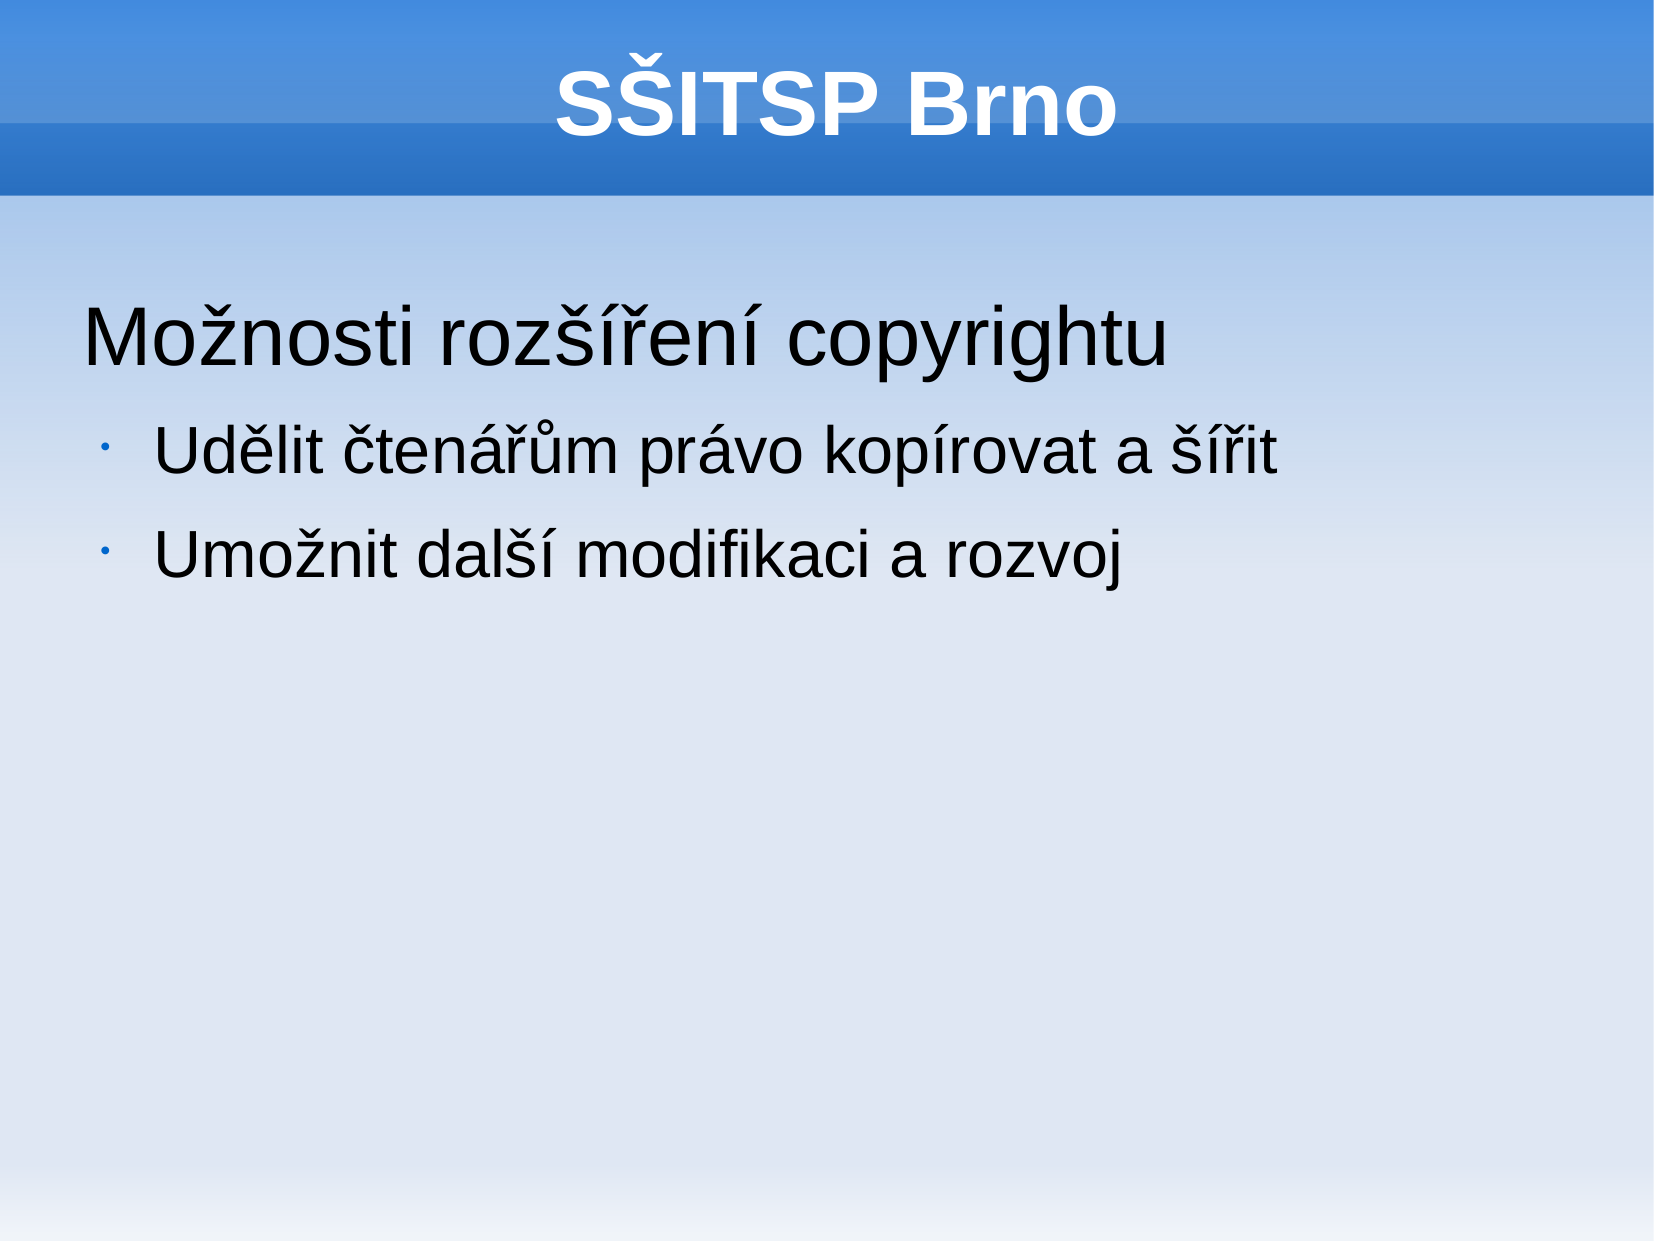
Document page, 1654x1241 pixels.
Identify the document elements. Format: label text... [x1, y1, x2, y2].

title SŠITSP Brno [76, 7, 1565, 200]
list Možnosti rozšíření copyrightu Udělit čtenářům právo kopírovat a šířit Umožnit další modifikaci a rozvoj [82, 290, 1571, 1094]
picture [0, 0, 1654, 1241]
